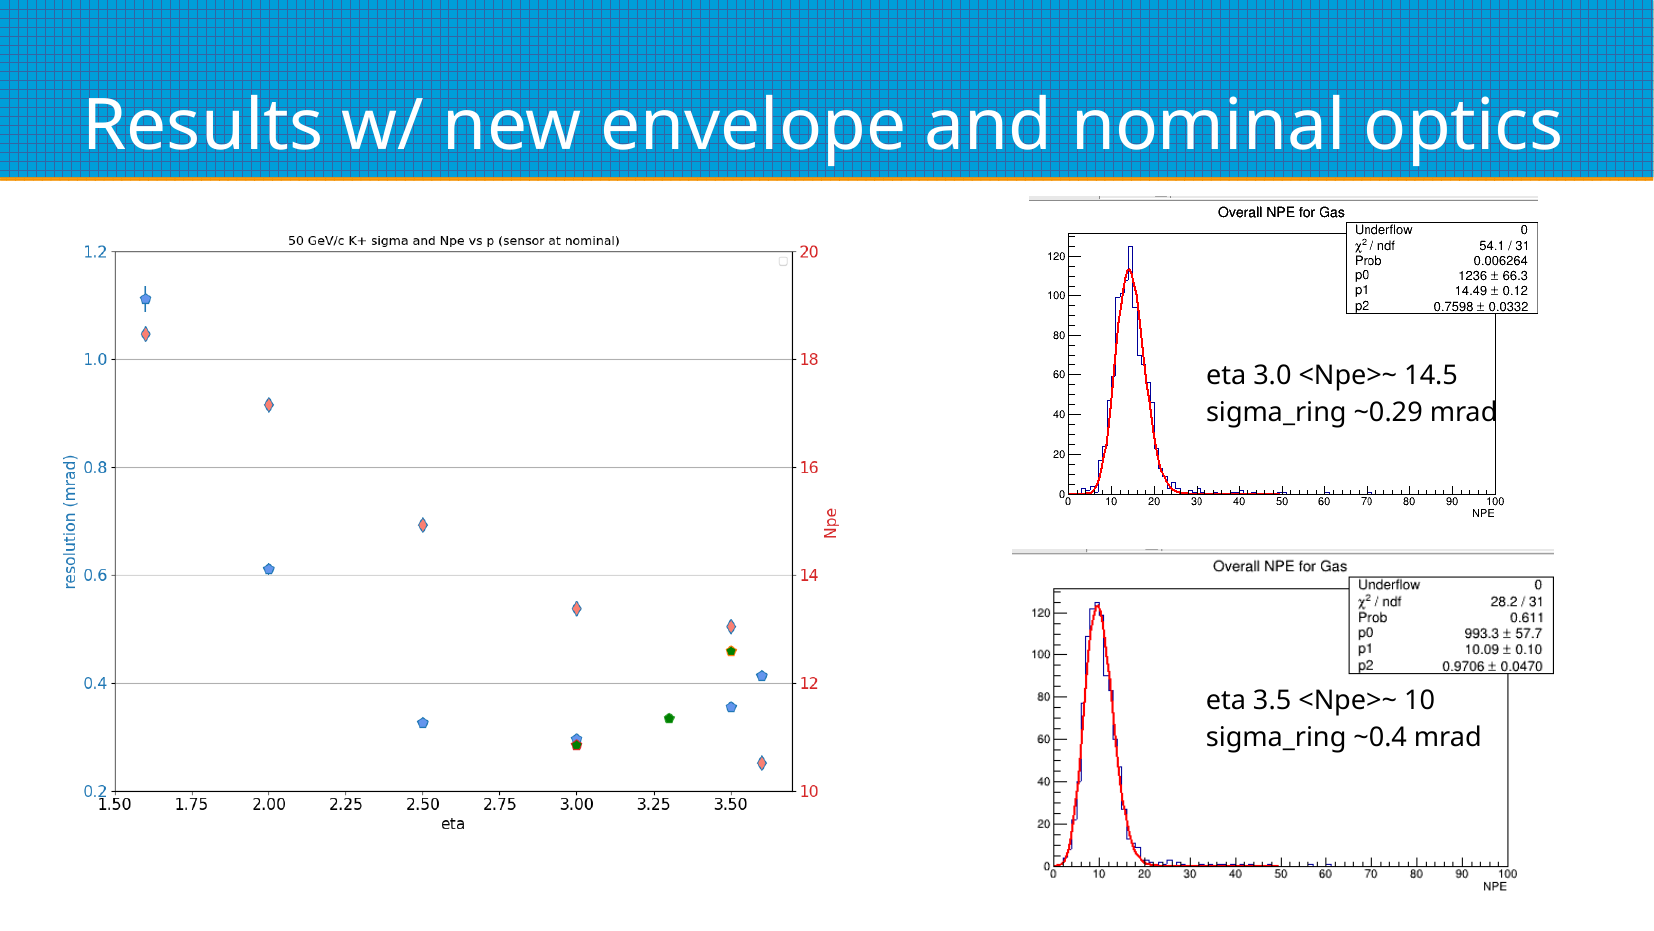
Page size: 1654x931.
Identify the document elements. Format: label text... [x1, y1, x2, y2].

text_box eta 3.5 <Npe>~ 10 sigma_ring ~0.4 mrad [1200, 675, 1488, 761]
picture [18, 196, 847, 831]
picture [1029, 196, 1538, 526]
picture [1012, 549, 1554, 901]
text_box eta 3.0 <Npe>~ 14.5 sigma_ring ~0.29 mrad [1200, 350, 1504, 436]
title Results w/ new envelope and nominal optics [82, 14, 1571, 171]
